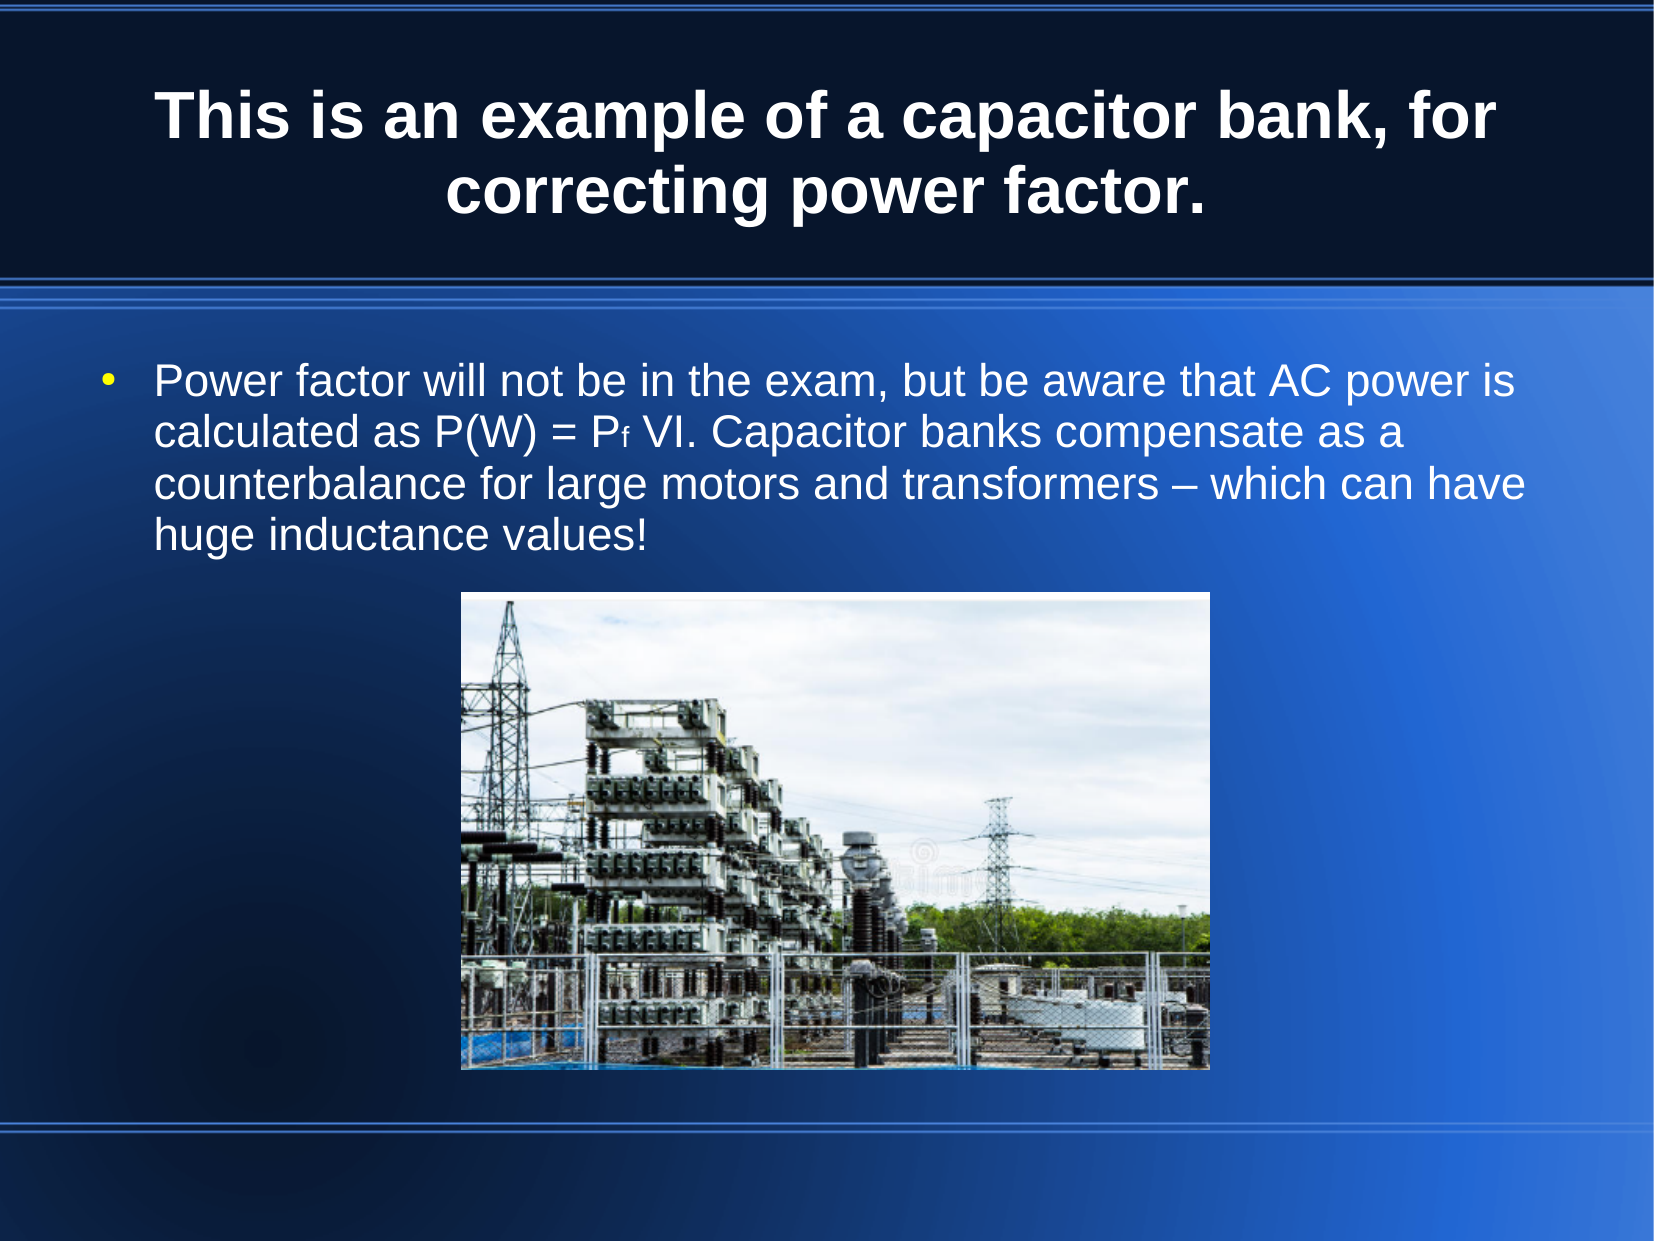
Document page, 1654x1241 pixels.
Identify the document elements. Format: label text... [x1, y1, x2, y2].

picture [0, 0, 1654, 1241]
list Power factor will not be in the exam, but be aware that AC power is calculated as P(W) = Pf VI. Capacitor banks compensate as a counterbalance for large motors and transformers – which can have huge inductance values! [82, 355, 1571, 1058]
title This is an example of a capacitor bank, for correcting power factor. [82, 49, 1571, 257]
